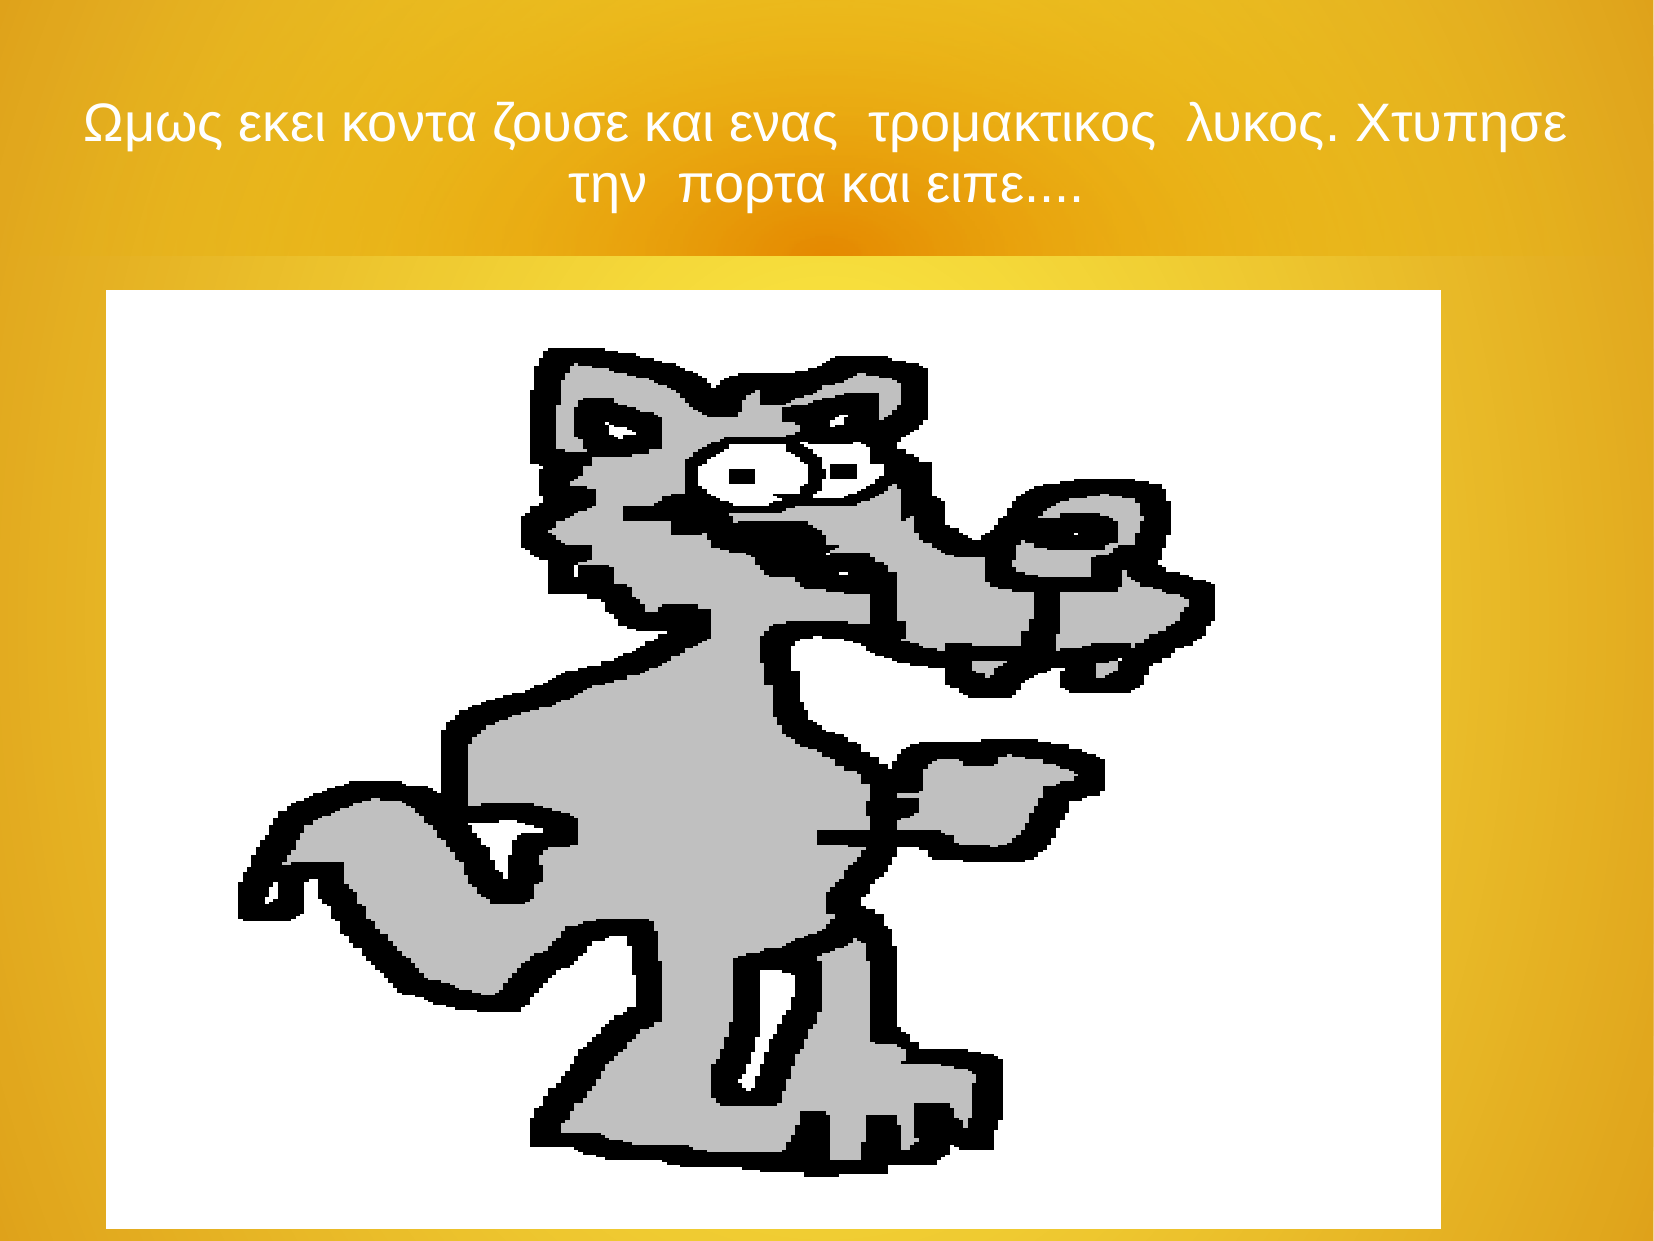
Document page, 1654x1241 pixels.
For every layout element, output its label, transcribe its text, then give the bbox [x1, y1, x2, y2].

picture [106, 290, 1441, 1229]
title Ωμως εκει κοντα ζουσε και ενας τρομακτικος λυκος. Χτυπησε την πορτα και ειπε.... [82, 49, 1571, 257]
